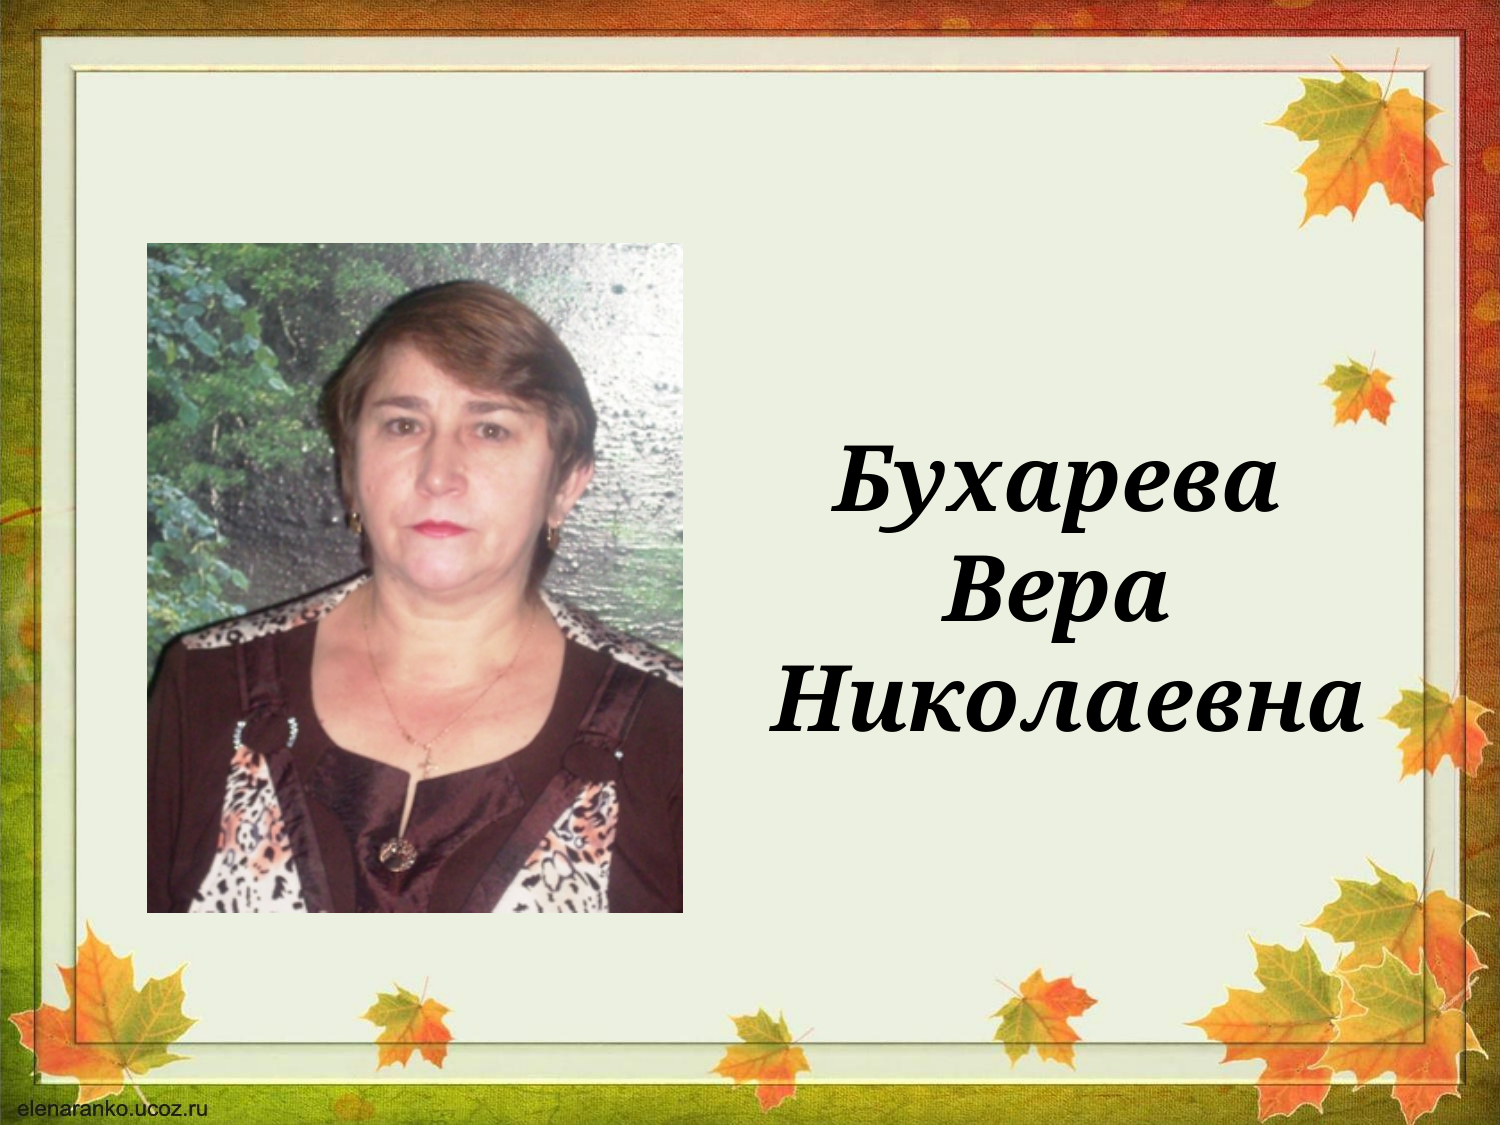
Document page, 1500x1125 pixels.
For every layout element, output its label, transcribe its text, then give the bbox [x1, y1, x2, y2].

title Бухарева Вера Николаевна [702, 148, 1437, 1021]
list [74, 262, 680, 1006]
picture [0, 0, 1500, 1125]
